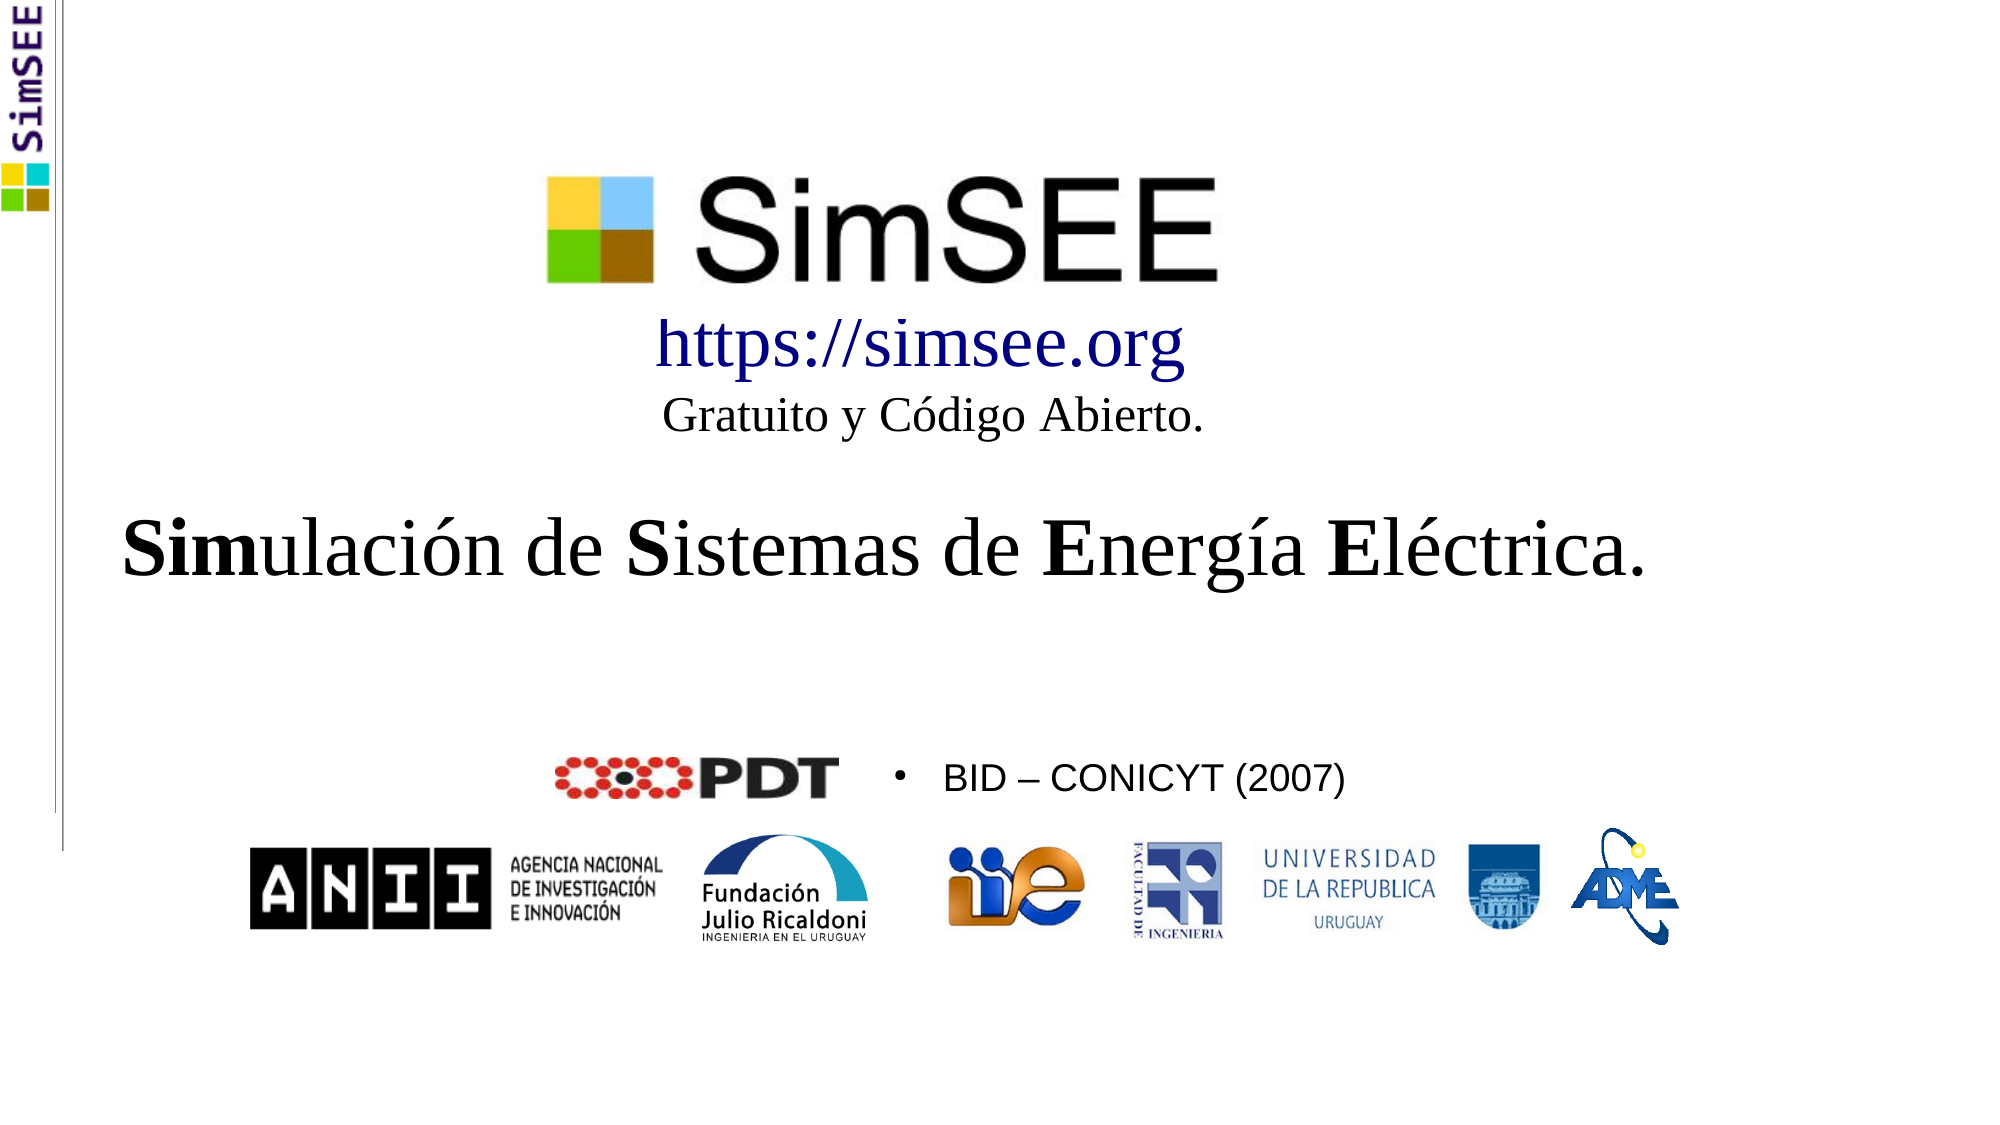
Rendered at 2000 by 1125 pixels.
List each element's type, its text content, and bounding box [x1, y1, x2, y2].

picture [513, 141, 1252, 319]
title https://simsee.org Gratuito y Código Abierto. [401, 275, 1441, 457]
picture [249, 845, 664, 931]
picture [696, 833, 873, 947]
text_box [212, 811, 1772, 963]
list Simulación de Sistemas de Energía Eléctrica. [106, 484, 1906, 721]
picture [935, 833, 1563, 946]
picture [555, 757, 839, 799]
picture [1571, 828, 1682, 947]
picture [0, 162, 51, 213]
picture [0, 5, 52, 154]
text_box BID – CONICYT (2007) [862, 745, 1363, 811]
